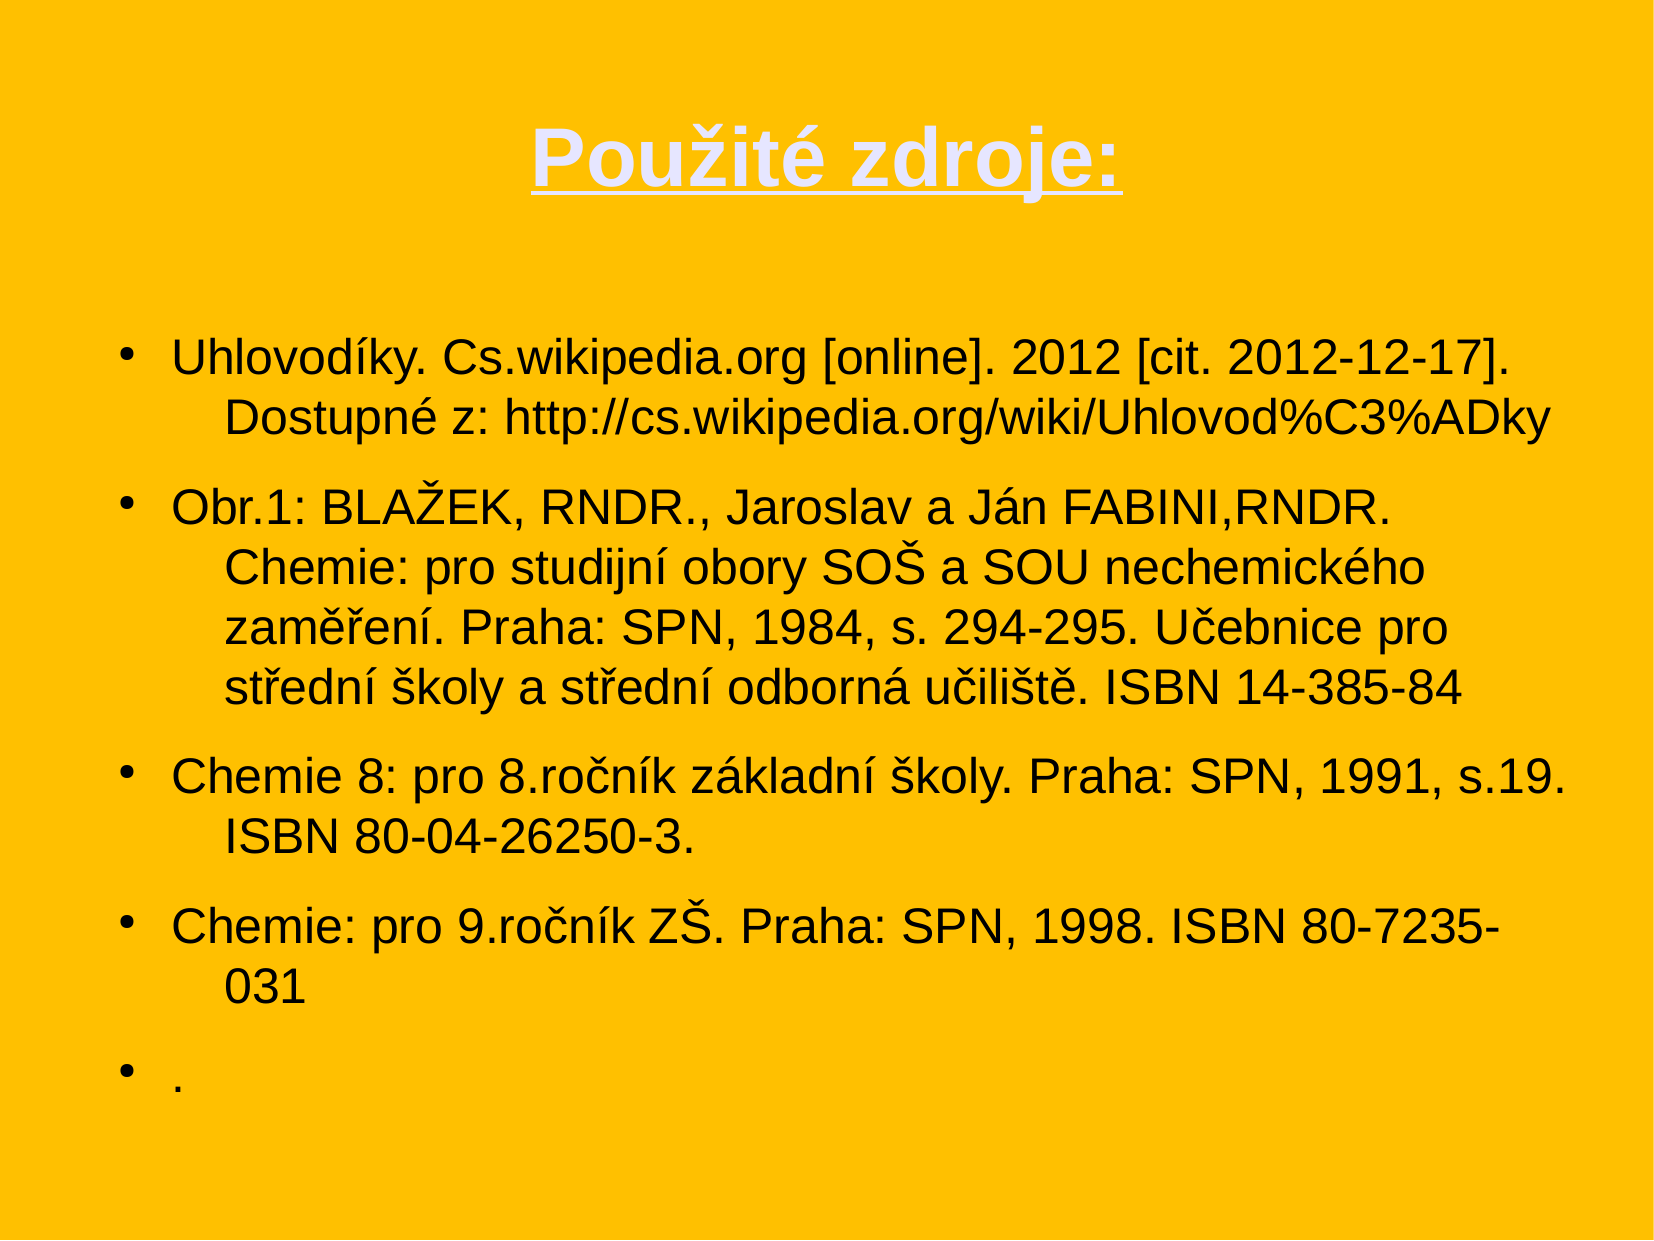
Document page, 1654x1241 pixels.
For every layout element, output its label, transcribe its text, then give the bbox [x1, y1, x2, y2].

list Uhlovodíky. Cs.wikipedia.org [online]. 2012 [cit. 2012-12-17]. Dostupné z: http://cs.wikipedia.org/wiki/Uhlovod%C3%ADky Obr.1: BLAŽEK, RNDR., Jaroslav a Ján FABINI,RNDR. Chemie: pro studijní obory SOŠ a SOU nechemického zaměření. Praha: SPN, 1984, s. 294-295. Učebnice pro střední školy a střední odborná učiliště. ISBN 14-385-84 Chemie 8: pro 8.ročník základní školy. Praha: SPN, 1991, s.19. ISBN 80-04-26250-3. Chemie: pro 9.ročník ZŠ. Praha: SPN, 1998. ISBN 80-7235-031 . [82, 324, 1571, 1144]
title Použité zdroje: [82, 49, 1571, 257]
